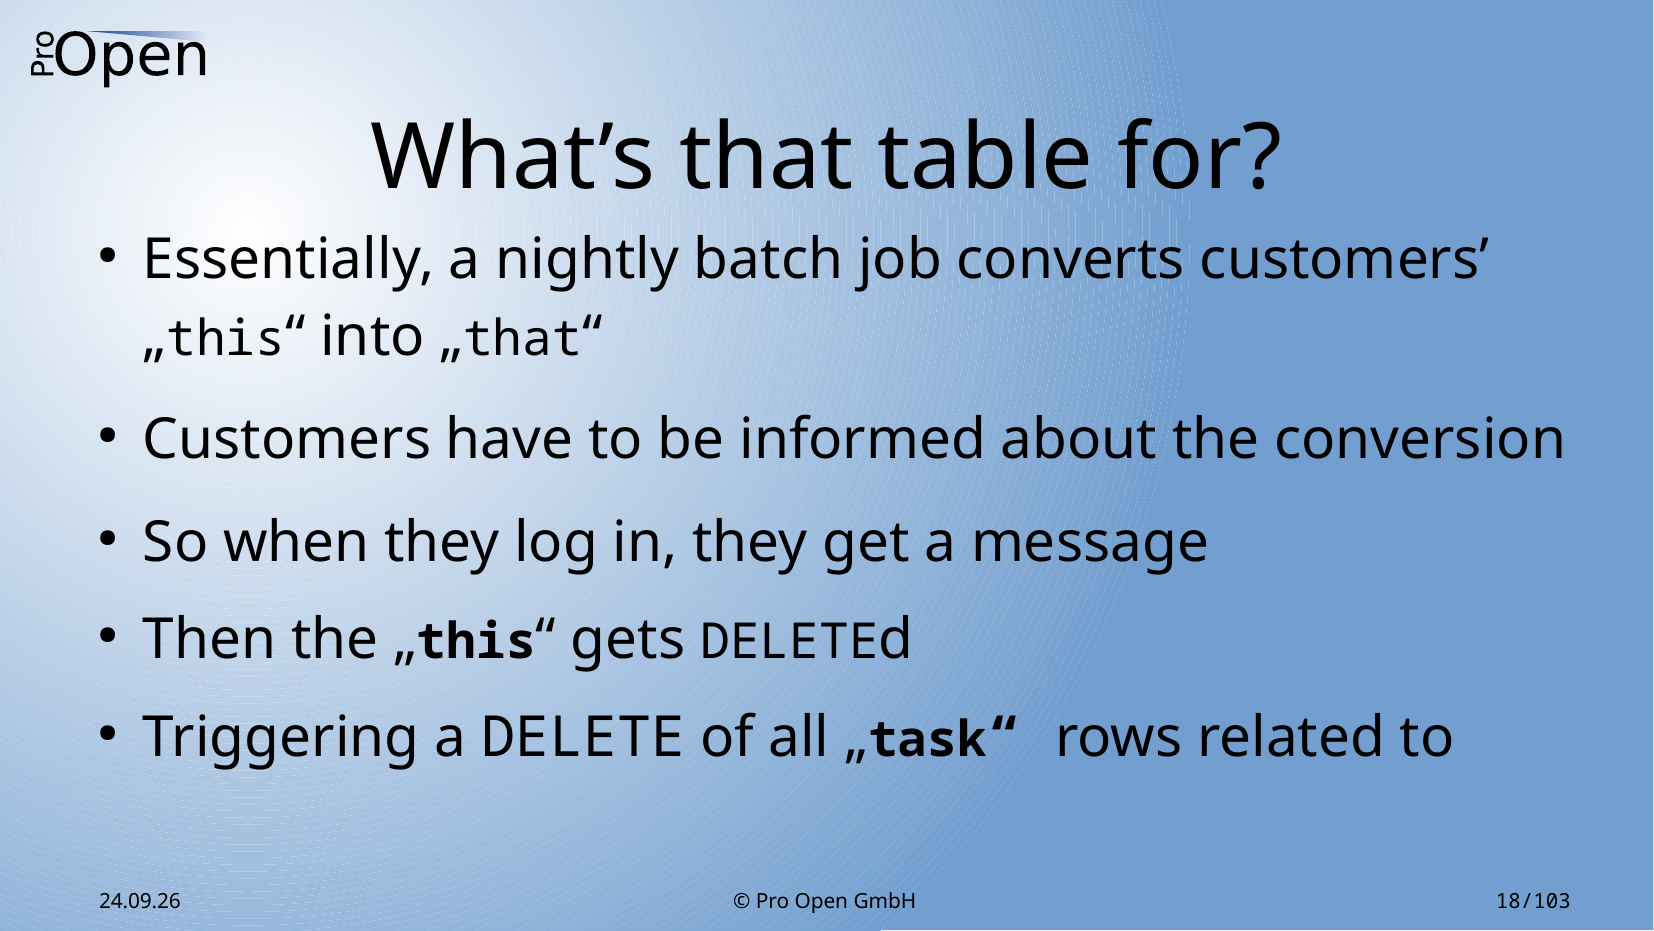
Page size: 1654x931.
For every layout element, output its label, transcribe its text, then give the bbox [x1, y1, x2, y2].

list Essentially, a nightly batch job converts customers’ „this“ into „that“ Customers have to be informed about the conversion So when they log in, they get a message Then the „this“ gets DELETEd Triggering a DELETE of all „task“ rows related to [82, 217, 1571, 827]
title What’s that table for? [82, 88, 1571, 217]
